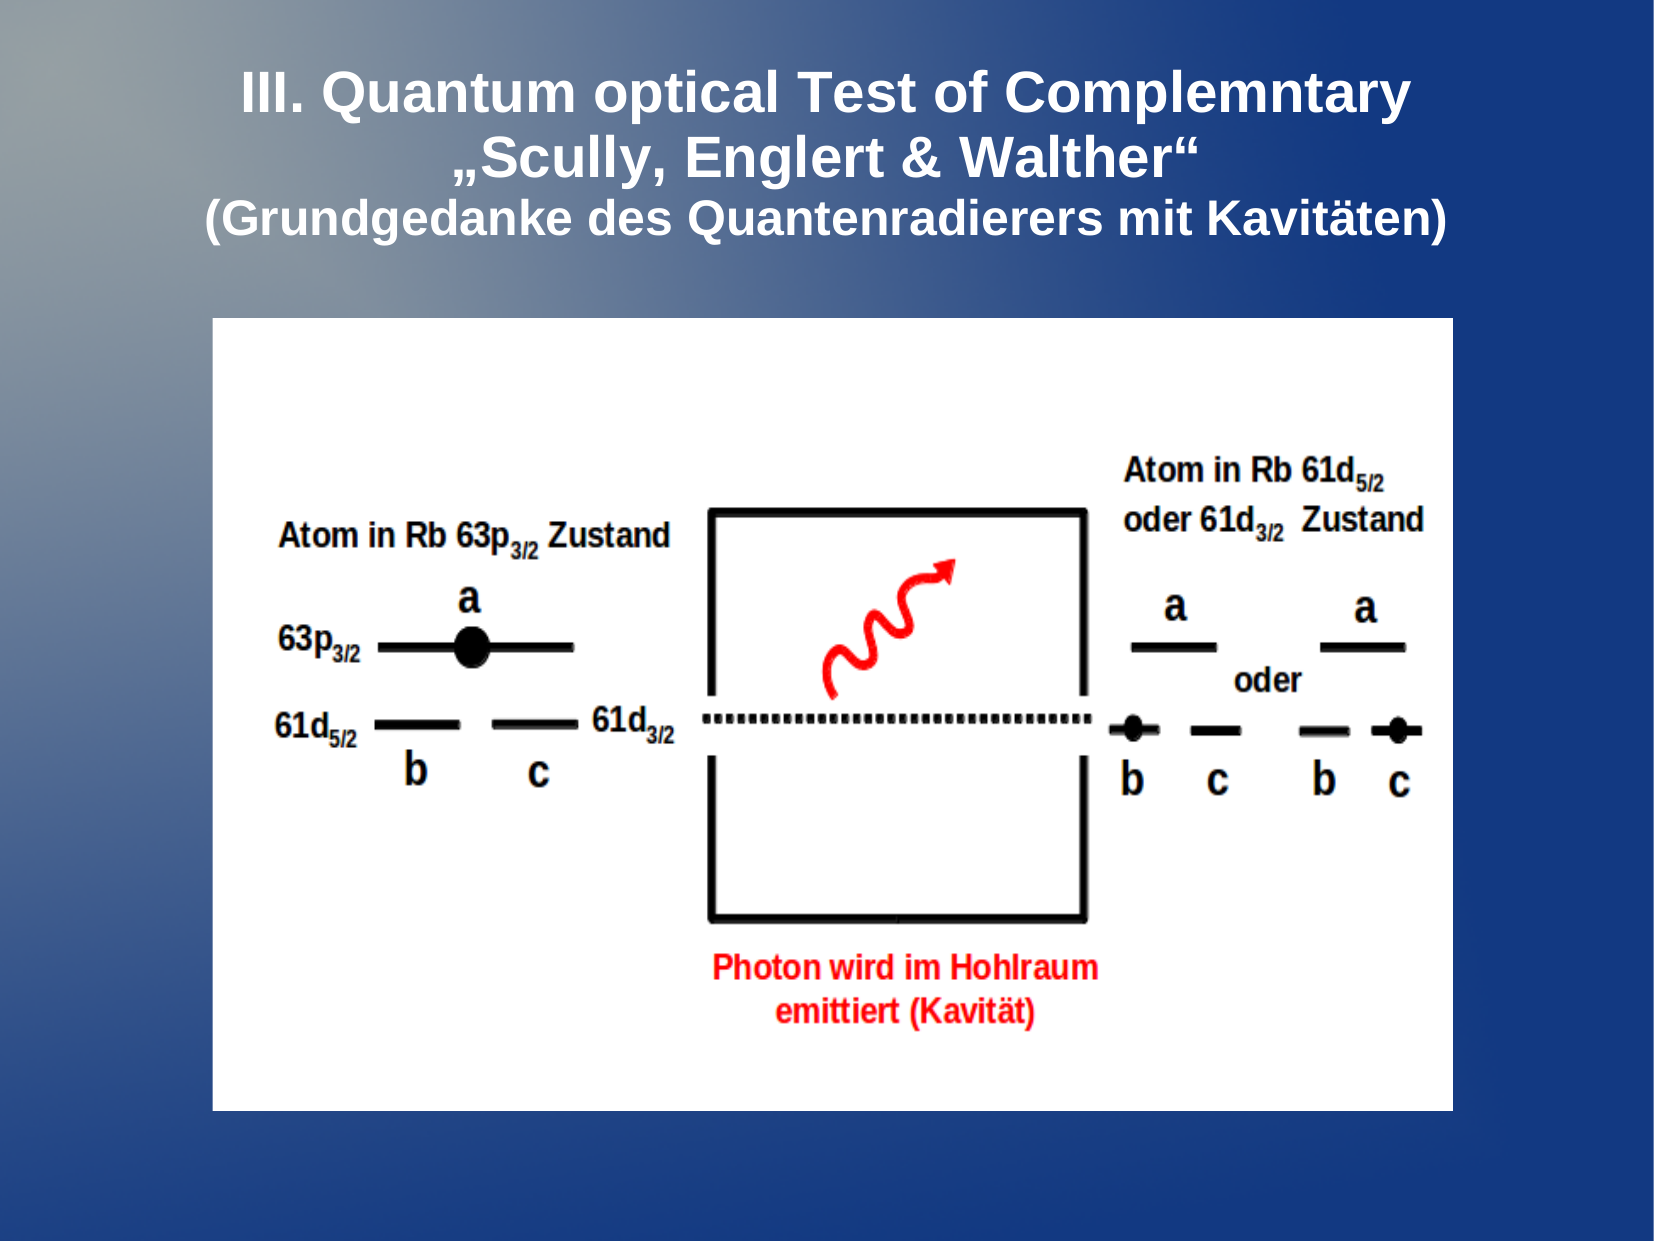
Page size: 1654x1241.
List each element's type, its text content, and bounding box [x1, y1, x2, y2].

title III. Quantum optical Test of Complemntary „Scully, Englert & Walther“ (Grundgedanke des Quantenradierers mit Kavitäten) [82, 49, 1571, 257]
picture [0, 0, 1654, 1241]
